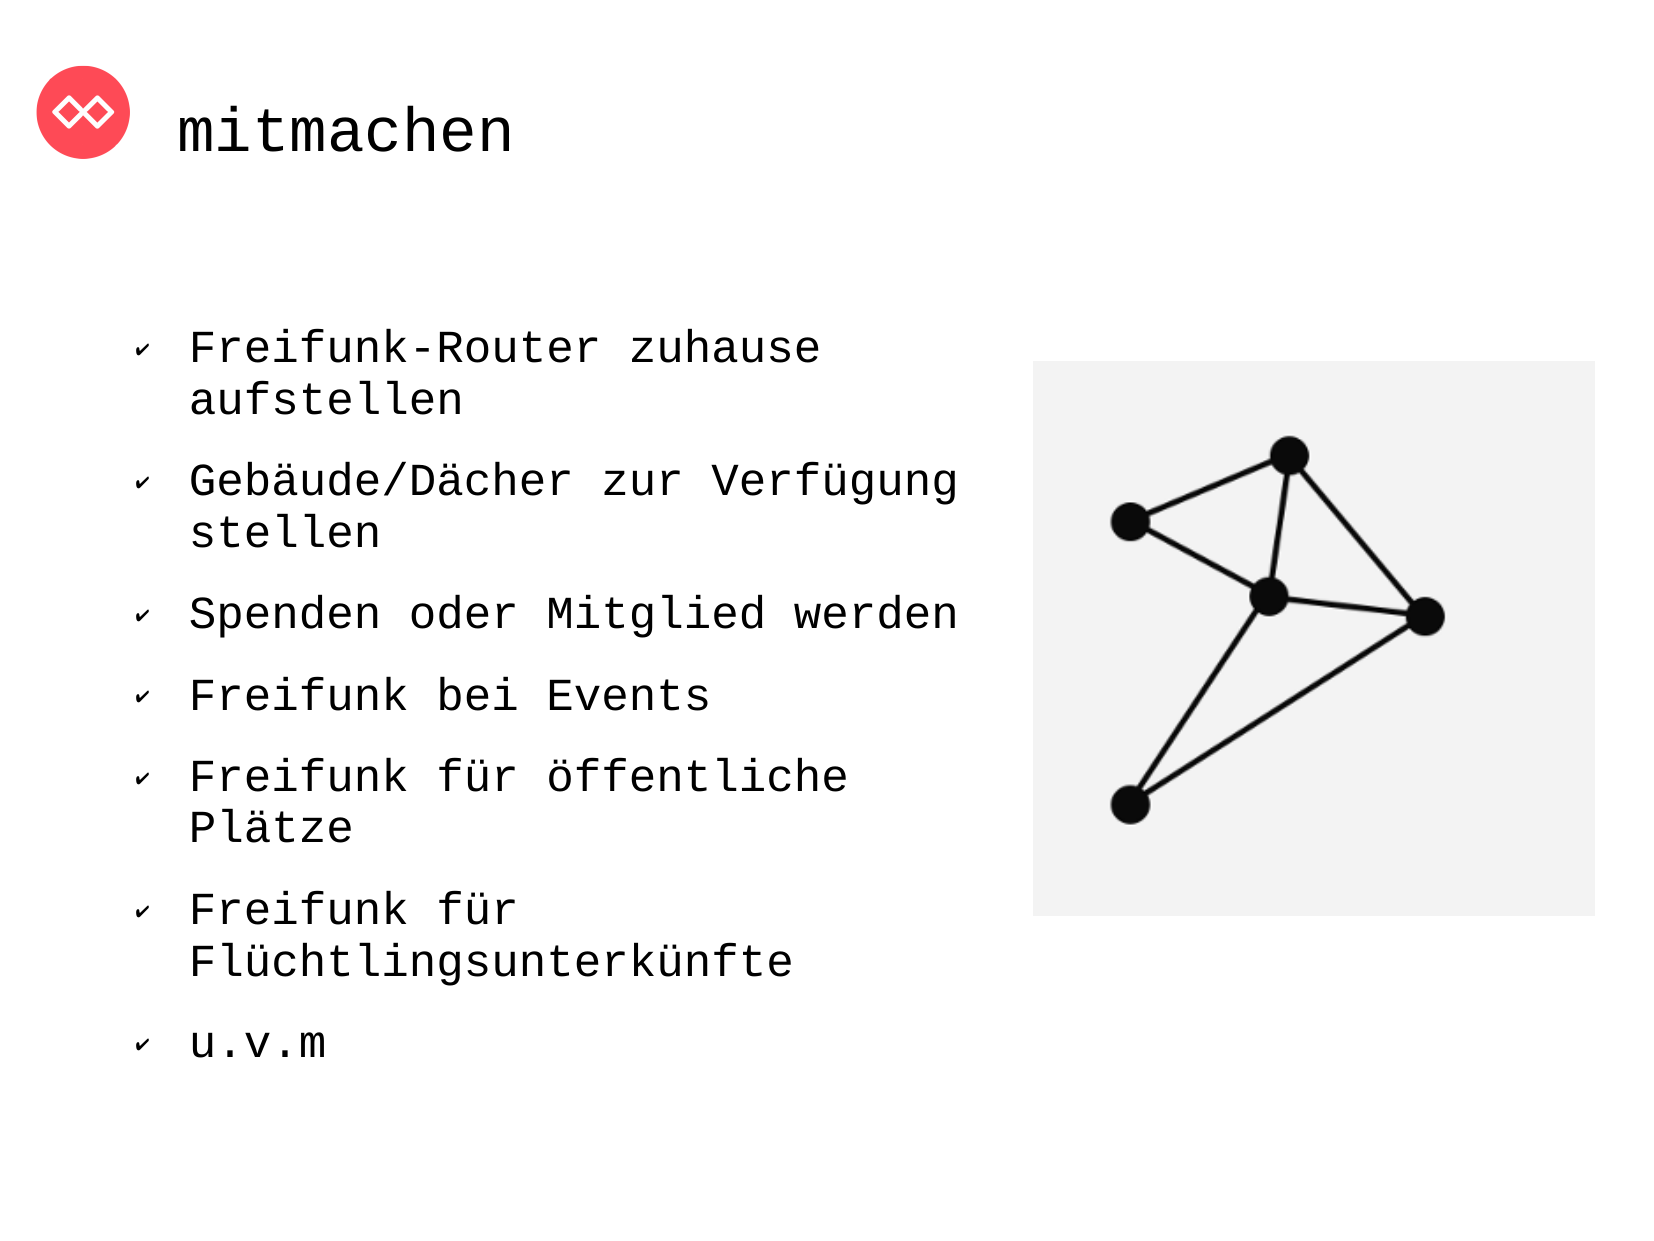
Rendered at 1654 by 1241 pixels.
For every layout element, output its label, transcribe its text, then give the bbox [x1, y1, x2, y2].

list Freifunk-Router zuhause aufstellen Gebäude/Dächer zur Verfügung stellen Spenden oder Mitglied werden Freifunk bei Events Freifunk für öffentliche Plätze Freifunk für Flüchtlingsunterkünfte u.v.m [118, 324, 1034, 1109]
title mitmachen [177, 31, 1565, 239]
picture [17, 46, 149, 178]
picture [1033, 361, 1595, 916]
